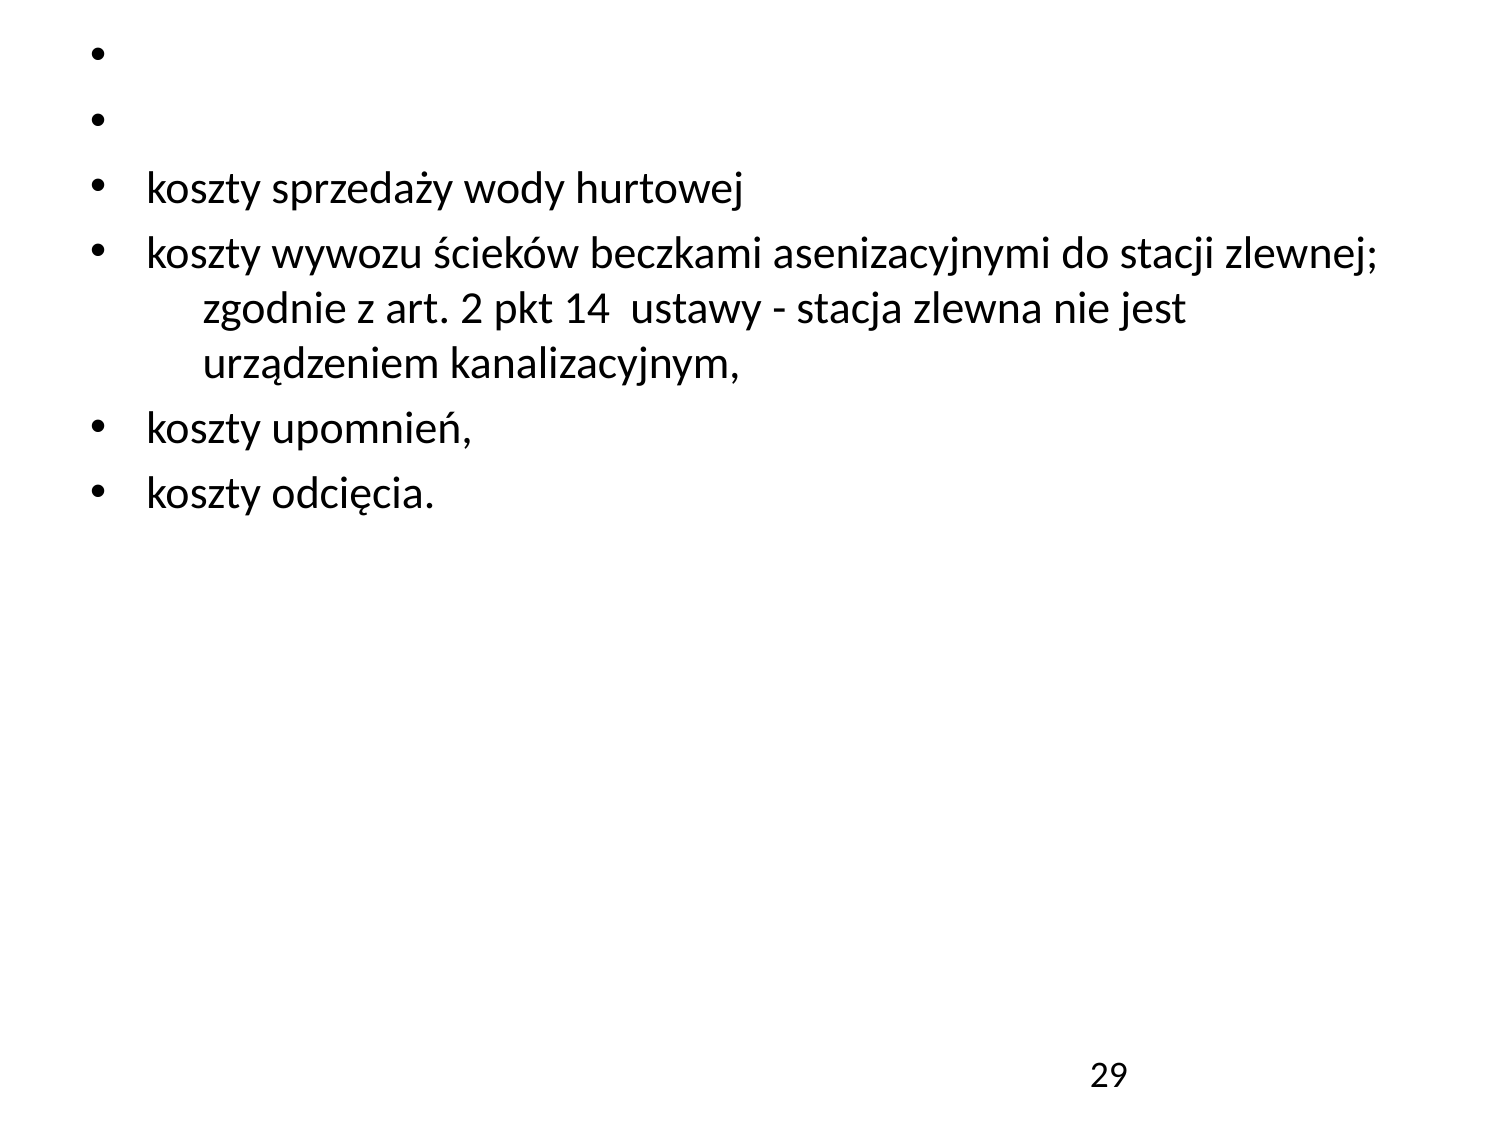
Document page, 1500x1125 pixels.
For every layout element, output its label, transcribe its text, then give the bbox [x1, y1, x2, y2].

list koszty sprzedaży wody hurtowej koszty wywozu ścieków beczkami asenizacyjnymi do stacji zlewnej; zgodnie z art. 2 pkt 14 ustawy - stacja zlewna nie jest urządzeniem kanalizacyjnym, koszty upomnień, koszty odcięcia. [75, 19, 1426, 1005]
text_box 25 [1074, 1042, 1426, 1103]
